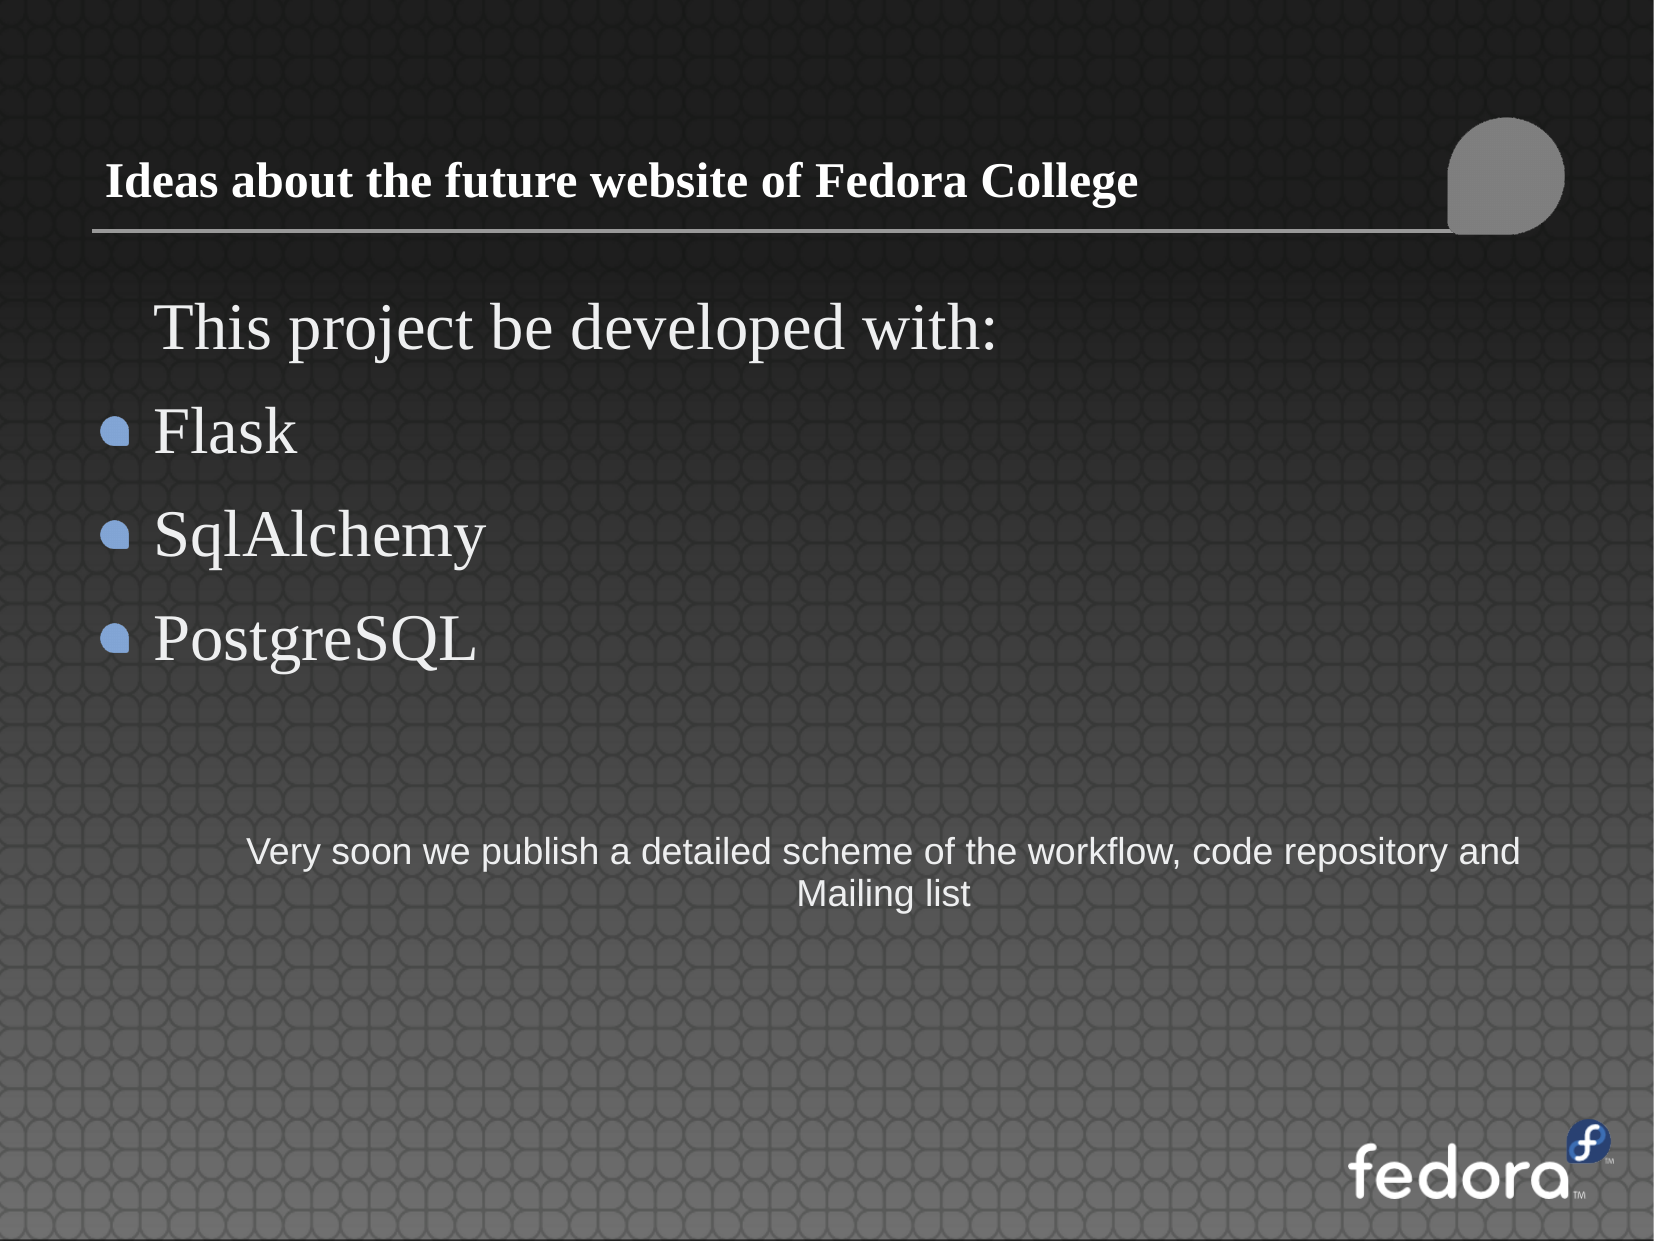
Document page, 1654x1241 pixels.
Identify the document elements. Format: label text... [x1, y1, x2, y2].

picture [0, 0, 1654, 1241]
title Ideas about the future website of Fedora College [86, 112, 1576, 249]
list This project be developed with: Flask SqlAlchemy PostgreSQL [82, 290, 1571, 1010]
text_box Very soon we publish a detailed scheme of the workflow, code repository and Mailing list [231, 822, 1536, 922]
